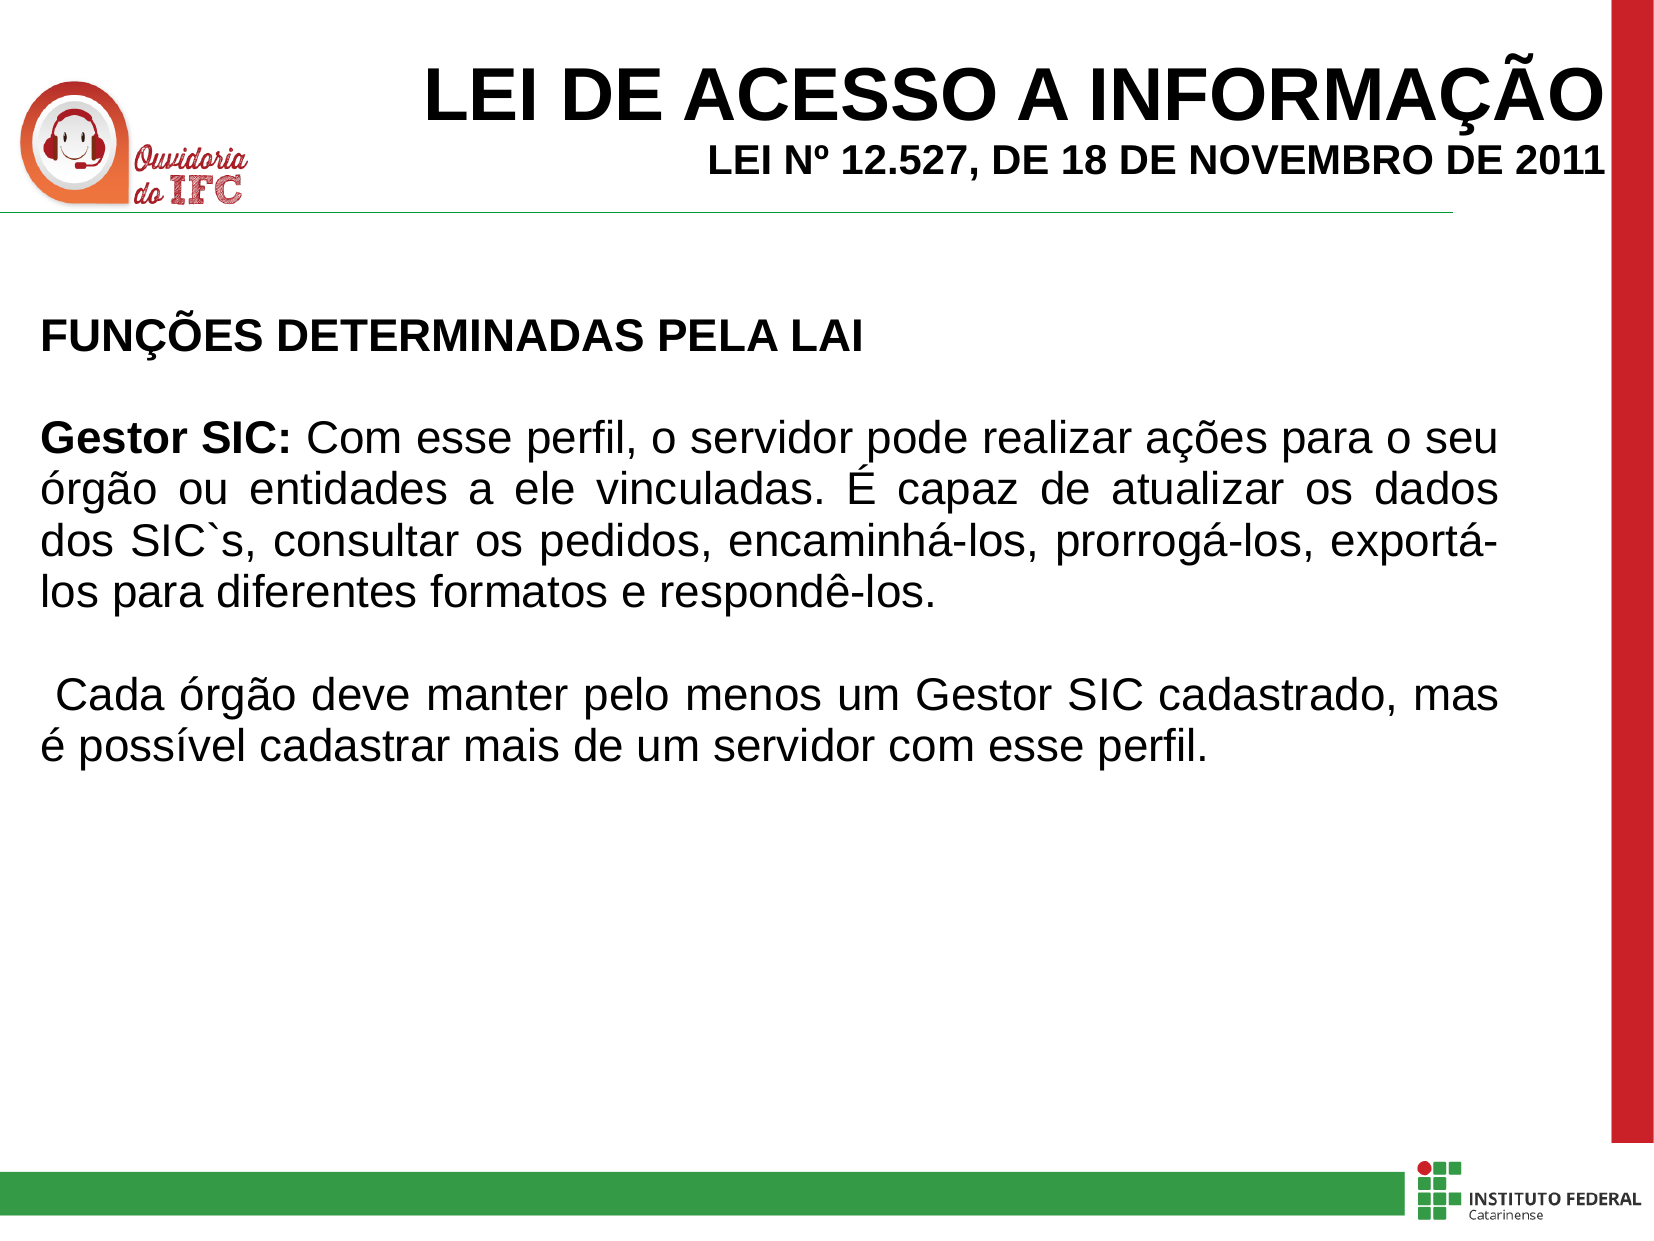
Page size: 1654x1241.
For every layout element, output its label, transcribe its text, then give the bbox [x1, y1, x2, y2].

picture [0, 0, 1654, 1241]
text_box FUNÇÕES DETERMINADAS PELA LAI Gestor SIC: Com esse perfil, o servidor pode realizar ações para o seu órgão ou entidades a ele vinculadas. É capaz de atualizar os dados dos SIC`s, consultar os pedidos, encaminhá-los, prorrogá-los, exportá-los para diferentes formatos e respondê-los. Cada órgão deve manter pelo menos um Gestor SIC cadastrado, mas é possível cadastrar mais de um servidor com esse perfil. [25, 302, 1516, 1241]
subtitle [25, 248, 1585, 1241]
title LEI DE ACESSO A INFORMAÇÃO LEI Nº 12.527, DE 18 DE NOVEMBRO DE 2011 [35, 35, 1607, 201]
